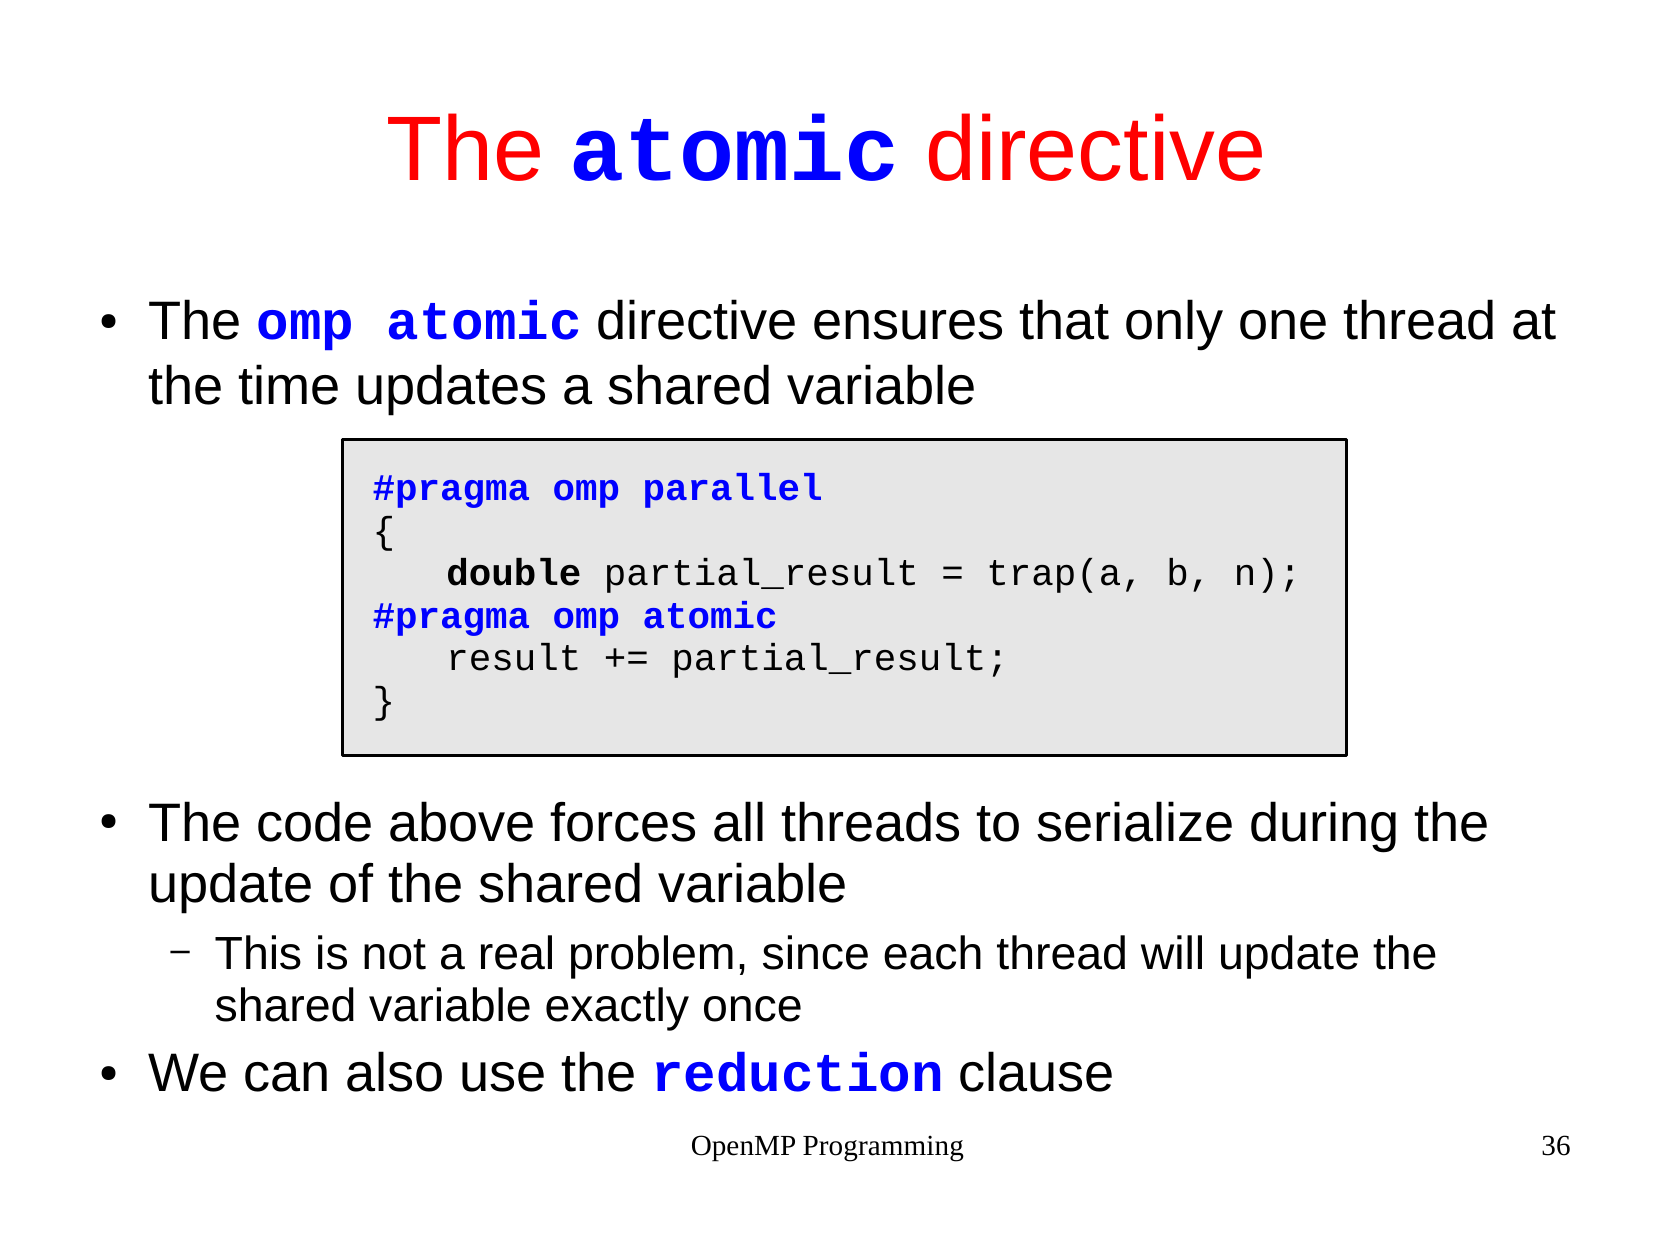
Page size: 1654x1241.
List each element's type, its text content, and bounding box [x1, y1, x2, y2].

text_box #pragma omp parallel { double partial_result = trap(a, b, n); #pragma omp atomic result += partial_result; } [342, 439, 1347, 756]
title The atomic directive [82, 49, 1571, 257]
list The omp atomic directive ensures that only one thread at the time updates a shared variable The code above forces all threads to serialize during the update of the shared variable This is not a real problem, since each thread will update the shared variable exactly once We can also use the reduction clause [82, 290, 1571, 1109]
